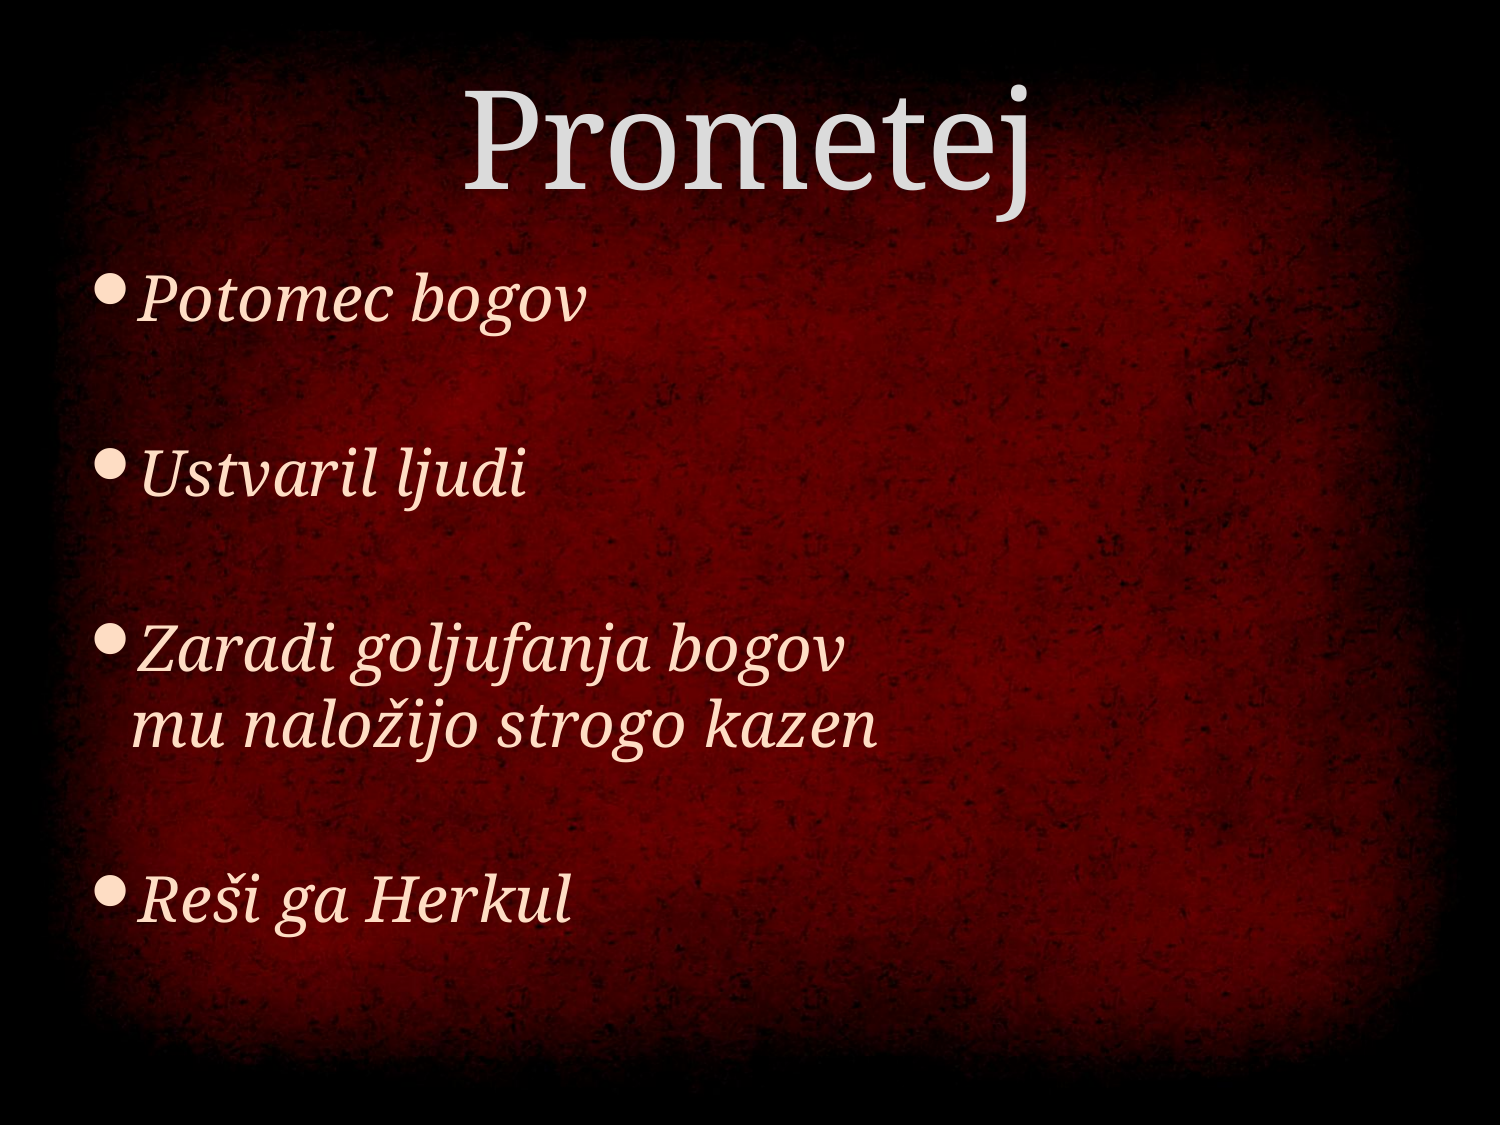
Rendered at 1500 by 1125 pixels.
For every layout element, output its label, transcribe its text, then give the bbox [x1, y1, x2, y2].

title Prometej [75, 24, 1425, 225]
list Potomec bogov Ustvaril ljudi Zaradi goljufanja bogov mu naložijo strogo kazen Reši ga Herkul [75, 249, 916, 1000]
picture [0, 0, 1500, 1125]
